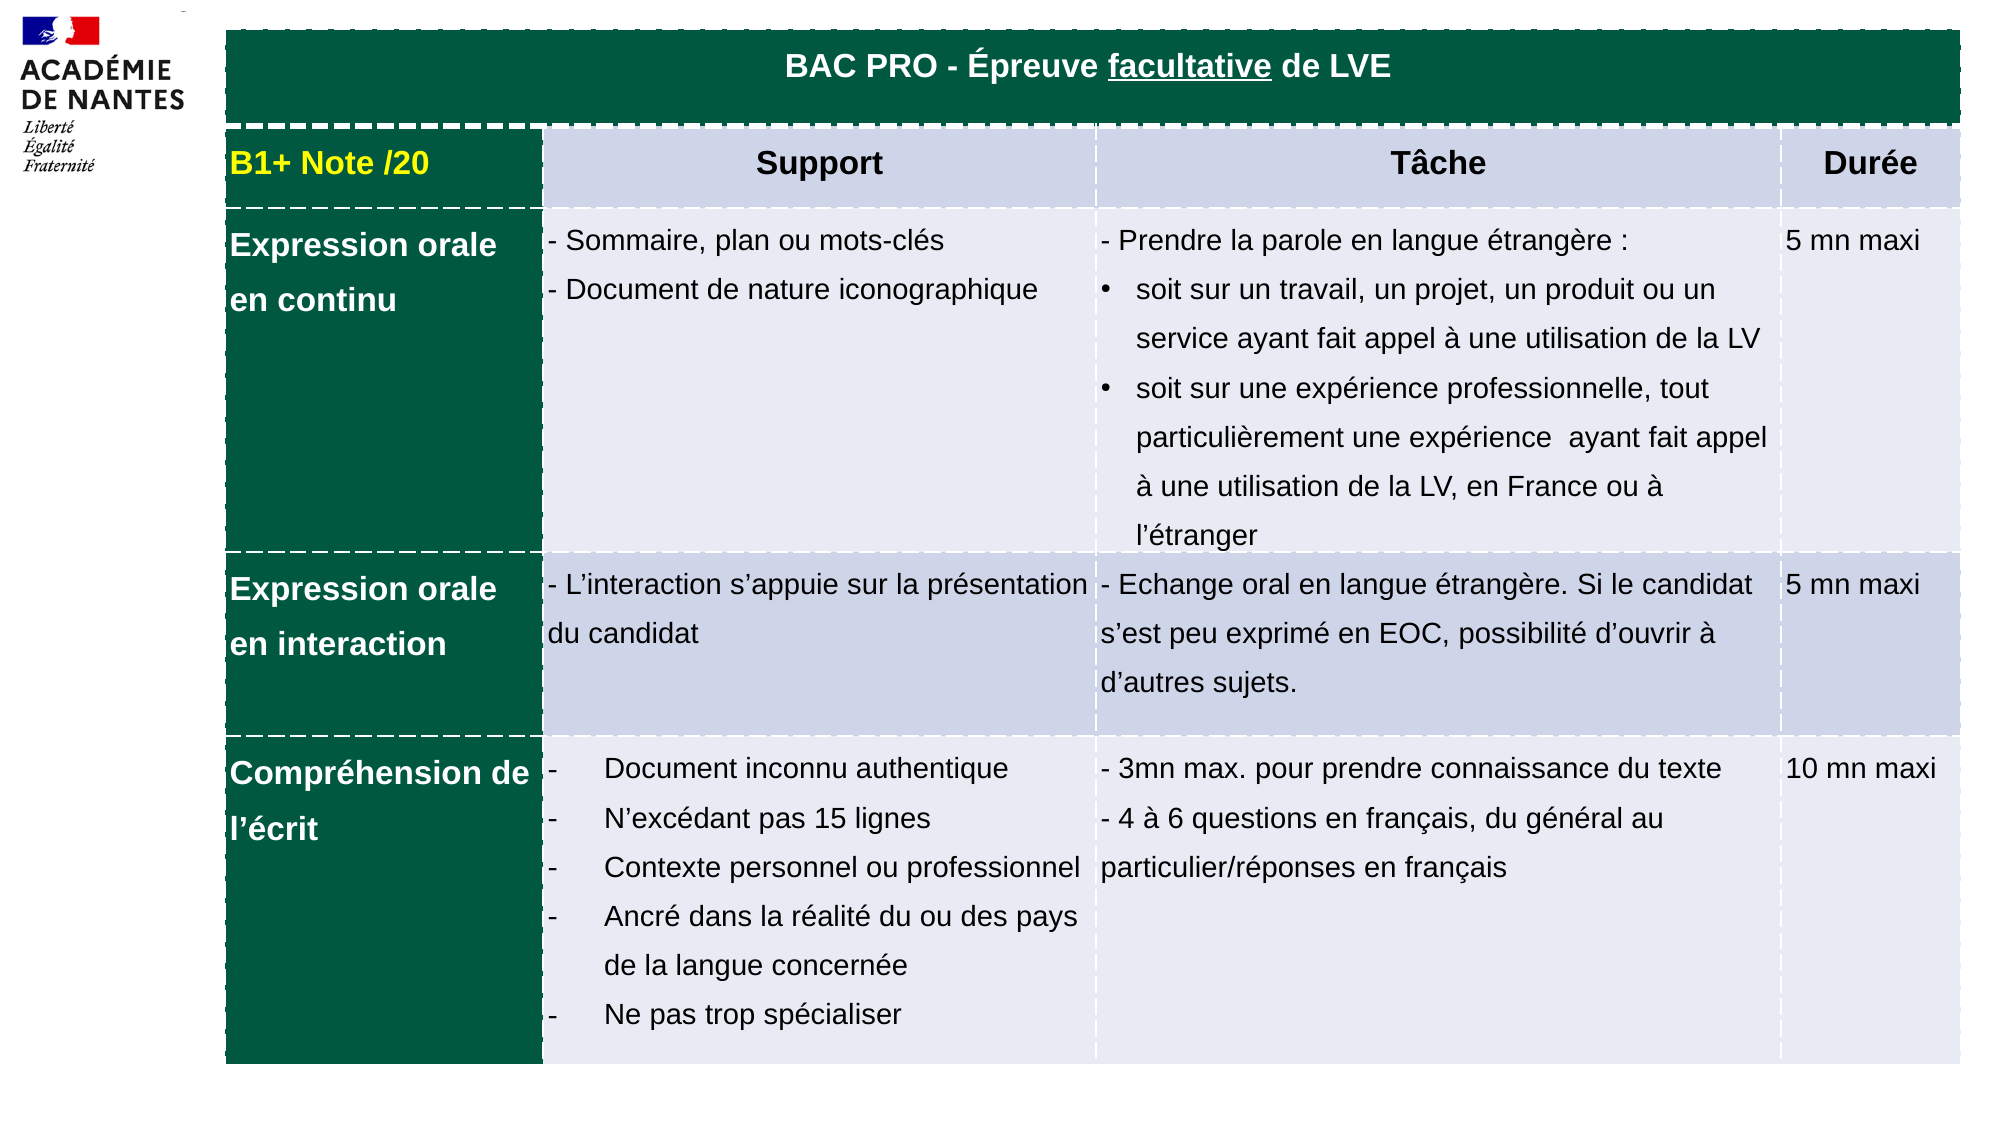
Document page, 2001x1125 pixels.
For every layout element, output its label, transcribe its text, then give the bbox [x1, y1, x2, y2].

table_cell 5 mn maxi [1781, 208, 1961, 552]
table_cell Support [543, 126, 1096, 208]
table_cell Expression orale en continu [225, 208, 543, 552]
table_cell 5 mn maxi [1781, 552, 1961, 736]
table_cell Durée [1781, 126, 1961, 208]
table_cell - Echange oral en langue étrangère. Si le candidat s’est peu exprimé en EOC, possibilité d’ouvrir à d’autres sujets. [1096, 552, 1781, 736]
table_cell Expression orale en interaction [225, 552, 543, 736]
table_cell 10 mn maxi [1781, 736, 1961, 1064]
table_cell - 3mn max. pour prendre connaissance du texte - 4 à 6 questions en français, du général au particulier/réponses en français [1096, 736, 1781, 1064]
table_cell Compréhension de l’écrit [225, 736, 543, 1064]
table_cell B1+ Note /20 [225, 126, 543, 208]
table_cell - L’interaction s’appuie sur la présentation du candidat [543, 552, 1096, 736]
table_cell - Prendre la parole en langue étrangère : soit sur un travail, un projet, un produit ou un service ayant fait appel à une utilisation de la LV soit sur une expérience professionnelle, tout particulièrement une expérience ayant fait appel à une utilisation de la LV, en France ou à l’étranger [1096, 208, 1781, 552]
table_header BAC PRO - Épreuve facultative de LVE [225, 29, 1961, 126]
table_cell Tâche [1096, 126, 1781, 208]
table_cell Document inconnu authentique N’excédant pas 15 lignes Contexte personnel ou professionnel Ancré dans la réalité du ou des pays de la langue concernée Ne pas trop spécialiser [543, 736, 1096, 1064]
table_cell - Sommaire, plan ou mots-clés - Document de nature iconographique [543, 208, 1096, 552]
picture [11, 11, 186, 178]
